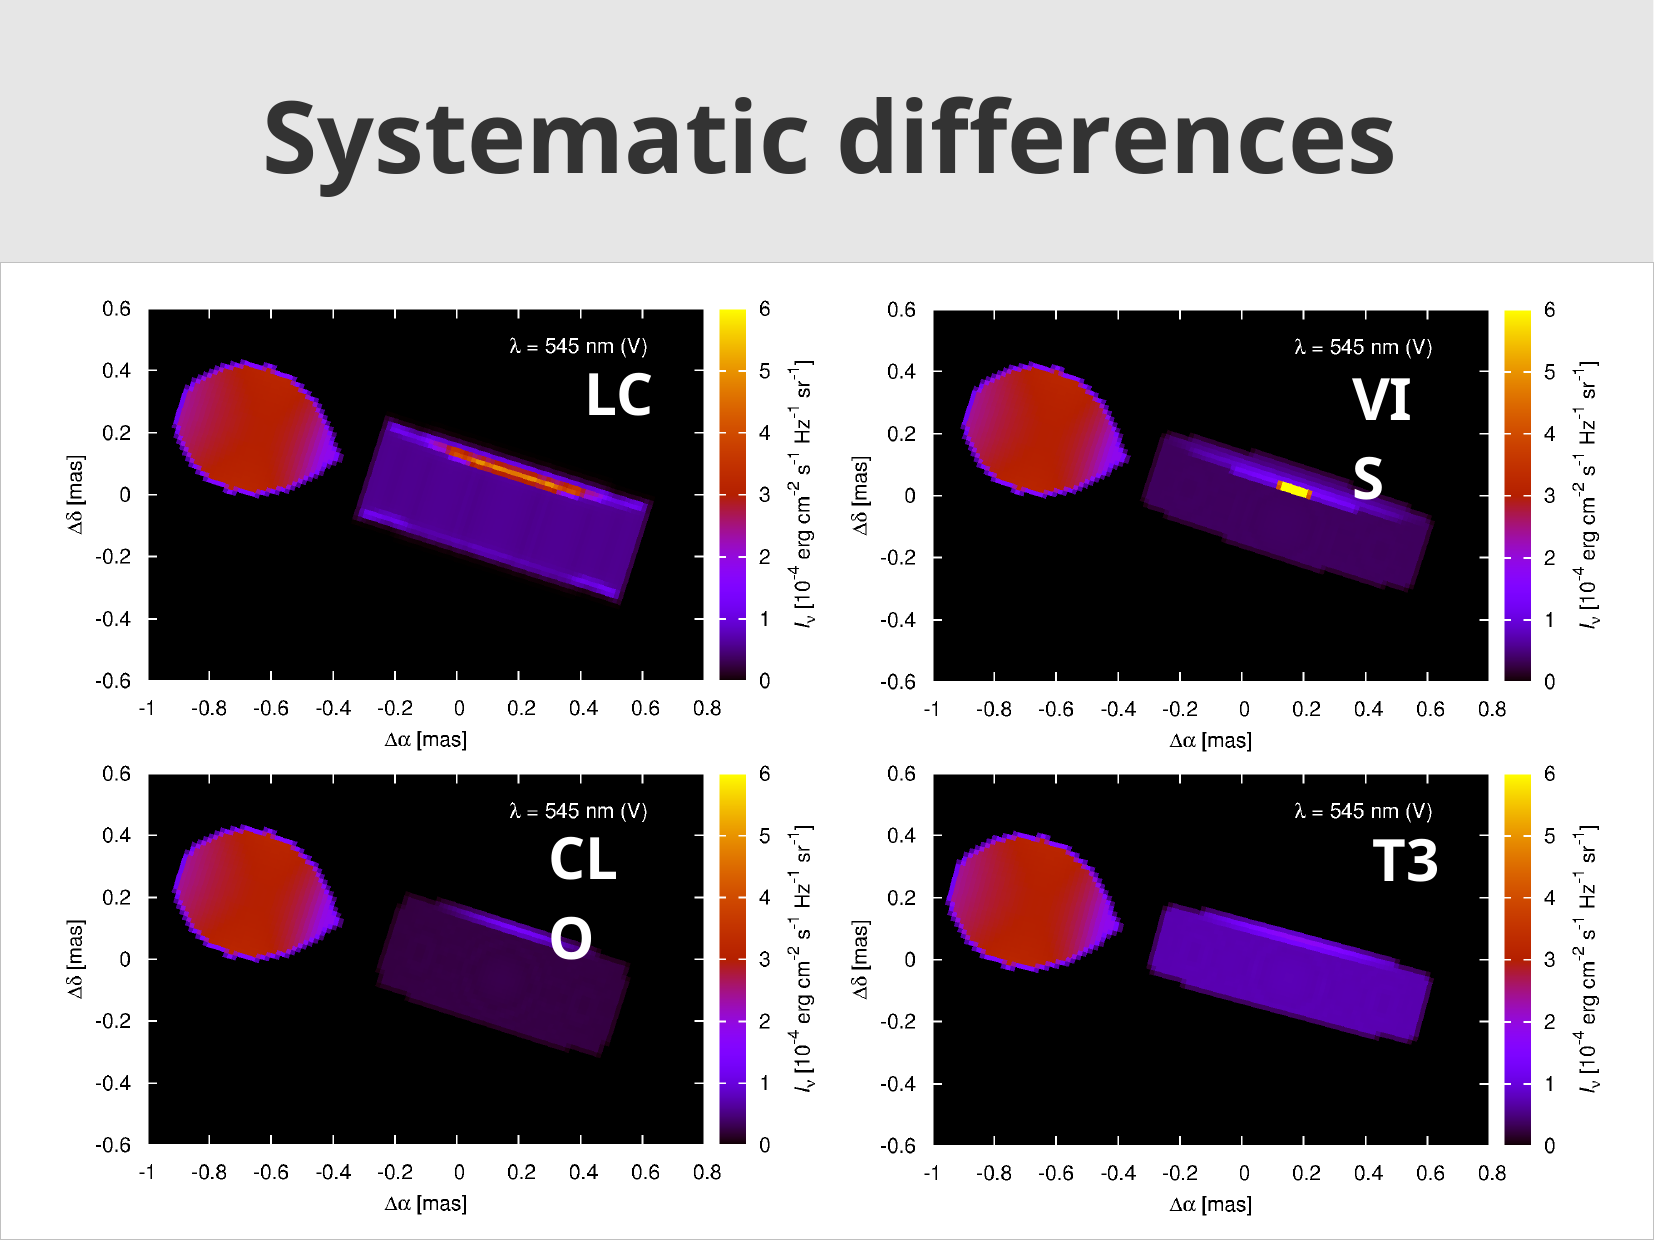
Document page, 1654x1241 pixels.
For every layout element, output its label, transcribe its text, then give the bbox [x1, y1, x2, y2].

picture [849, 763, 1600, 1216]
picture [849, 299, 1600, 752]
text_box T3 [1357, 811, 1463, 900]
text_box LC [570, 346, 676, 435]
text_box CLO [533, 810, 669, 901]
picture [64, 763, 815, 1216]
text_box VIS [1337, 350, 1458, 439]
picture [64, 298, 815, 751]
title Systematic differences [124, 31, 1537, 239]
